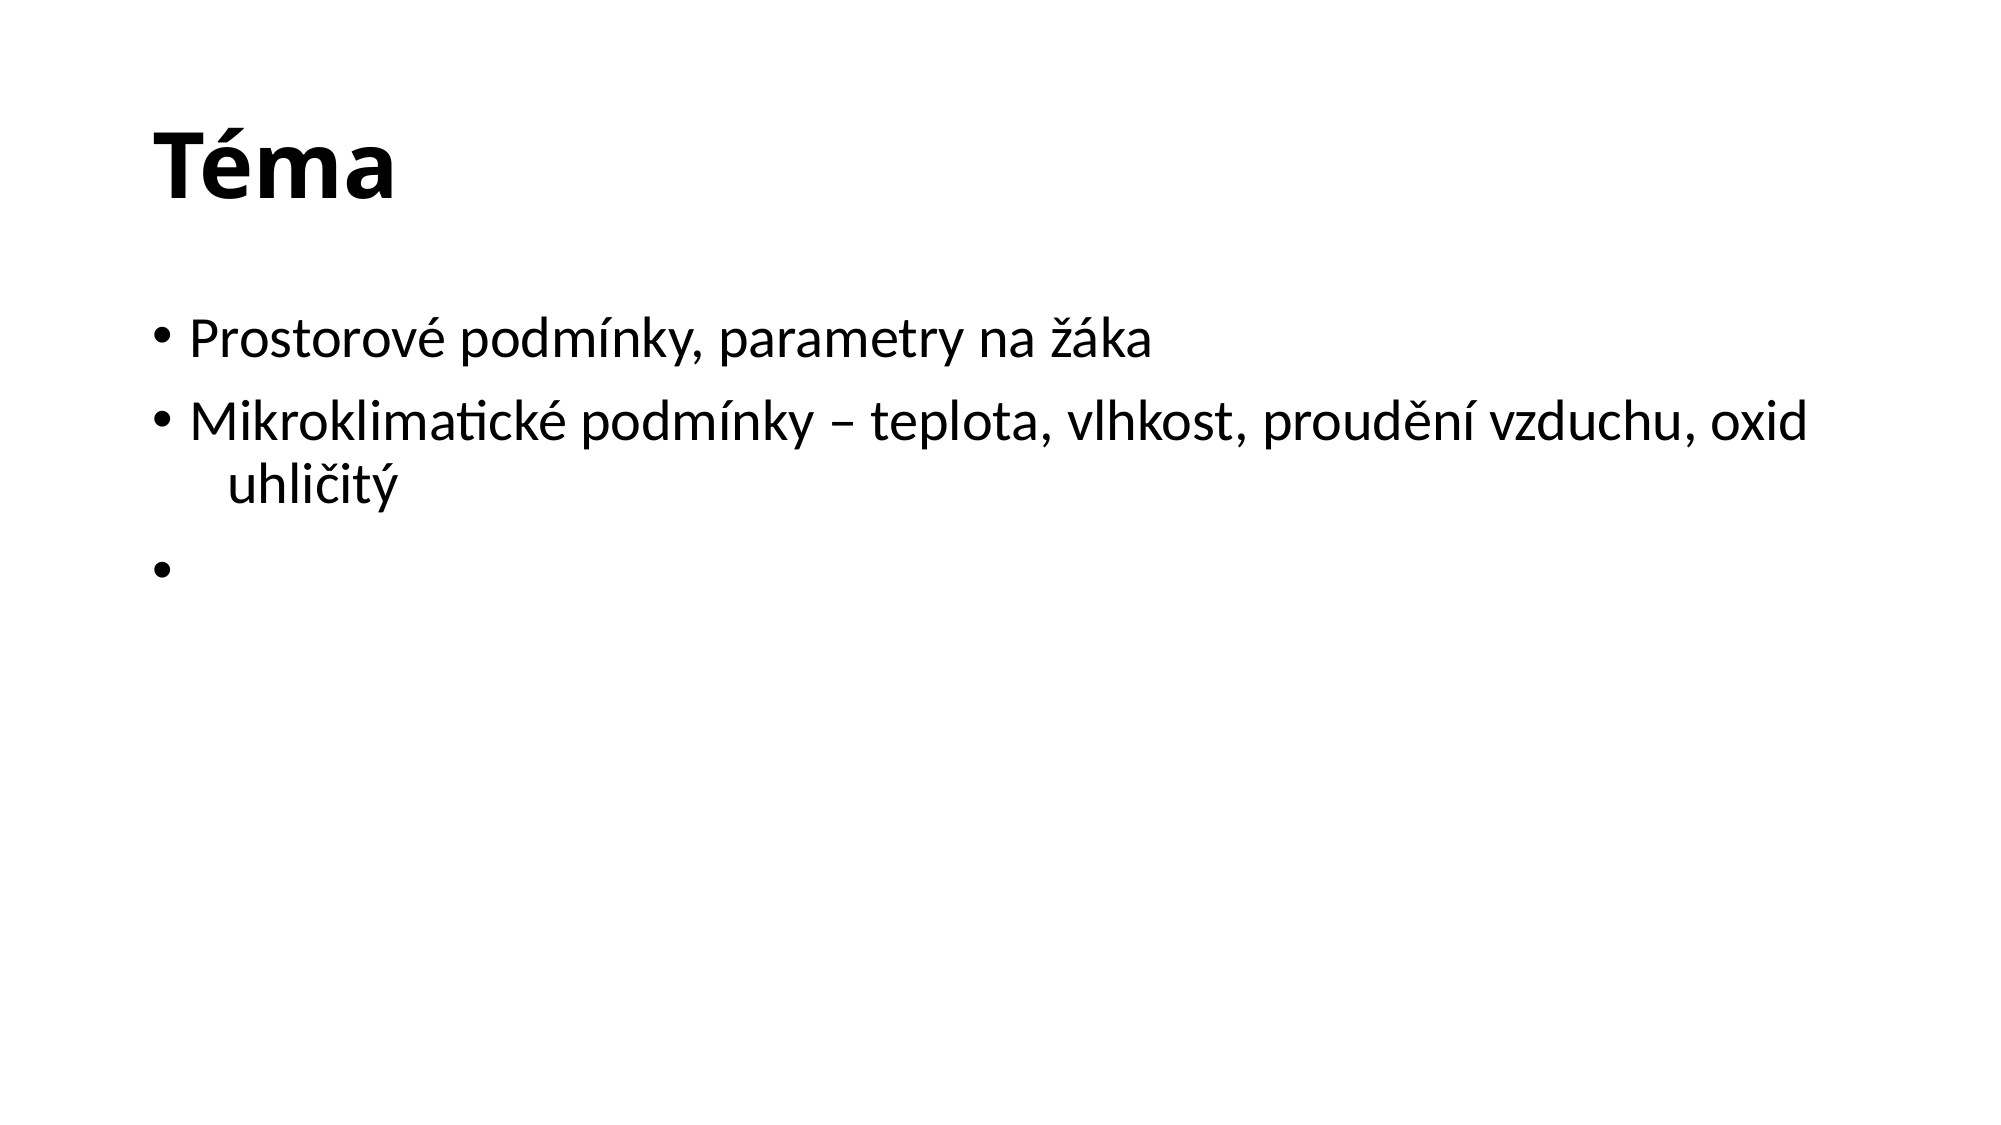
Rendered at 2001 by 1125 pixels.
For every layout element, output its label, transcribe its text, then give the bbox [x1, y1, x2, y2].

list Prostorové podmínky, parametry na žáka Mikroklimatické podmínky – teplota, vlhkost, proudění vzduchu, oxid uhličitý [137, 299, 1863, 1014]
title Téma [137, 59, 1863, 278]
